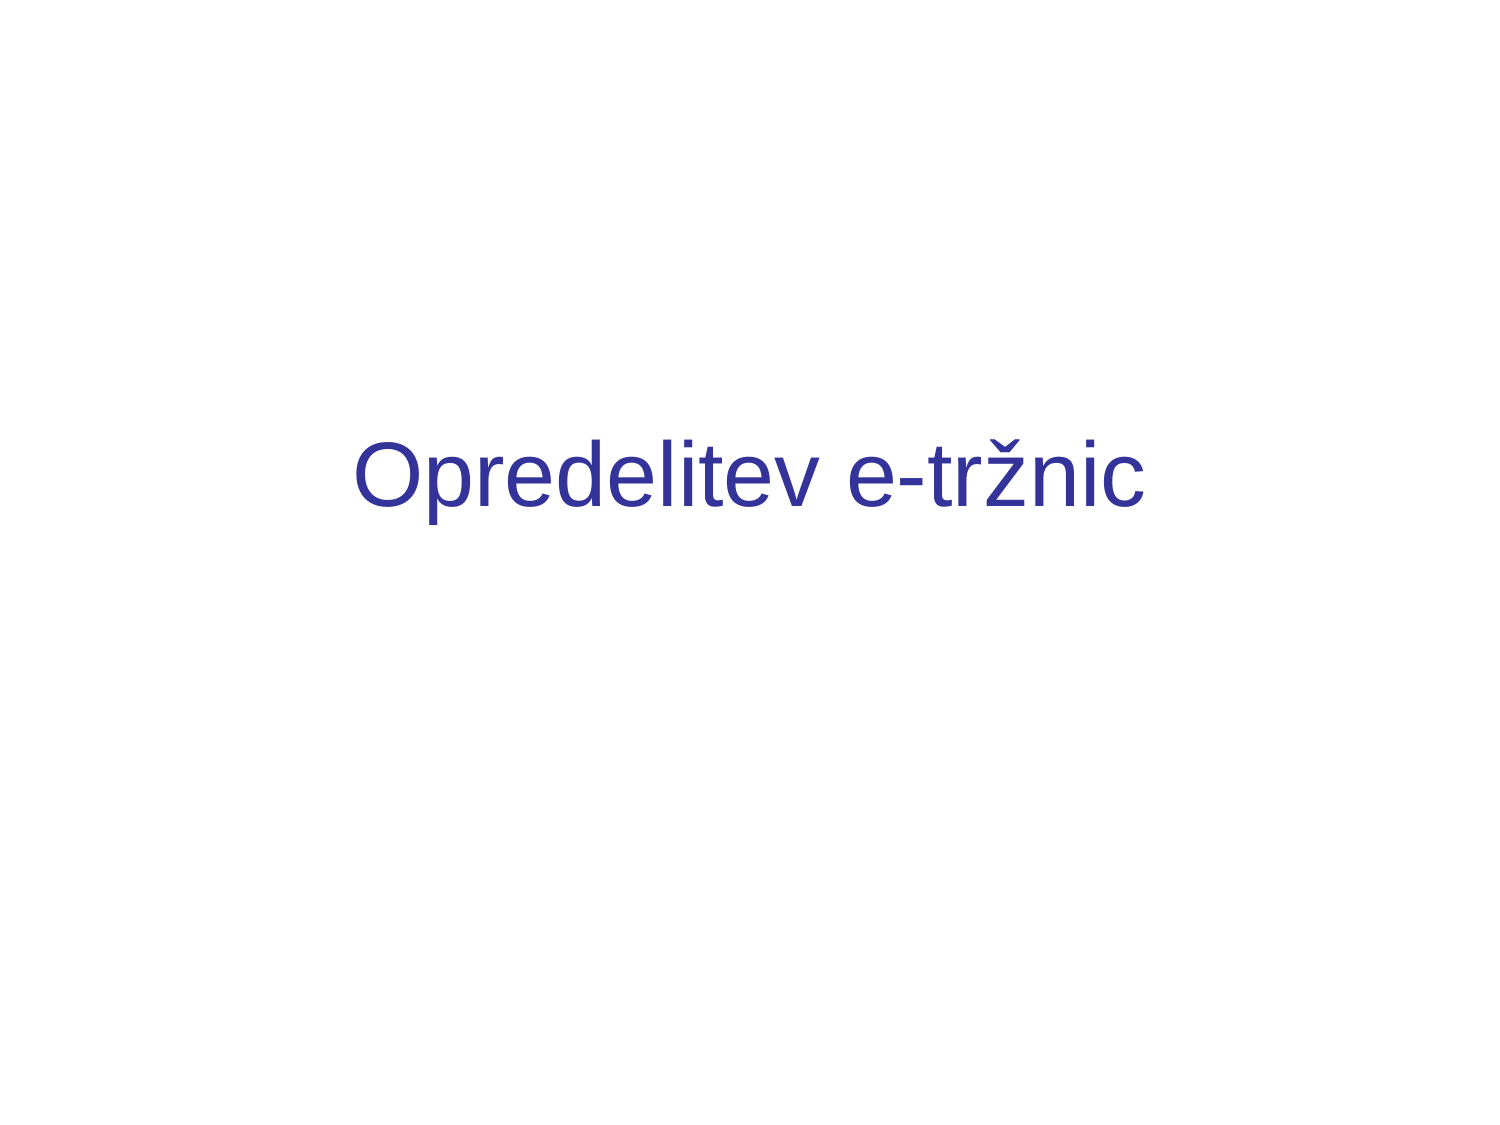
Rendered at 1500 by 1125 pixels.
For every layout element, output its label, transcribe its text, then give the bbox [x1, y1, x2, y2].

title Opredelitev e-tržnic [112, 349, 1388, 591]
